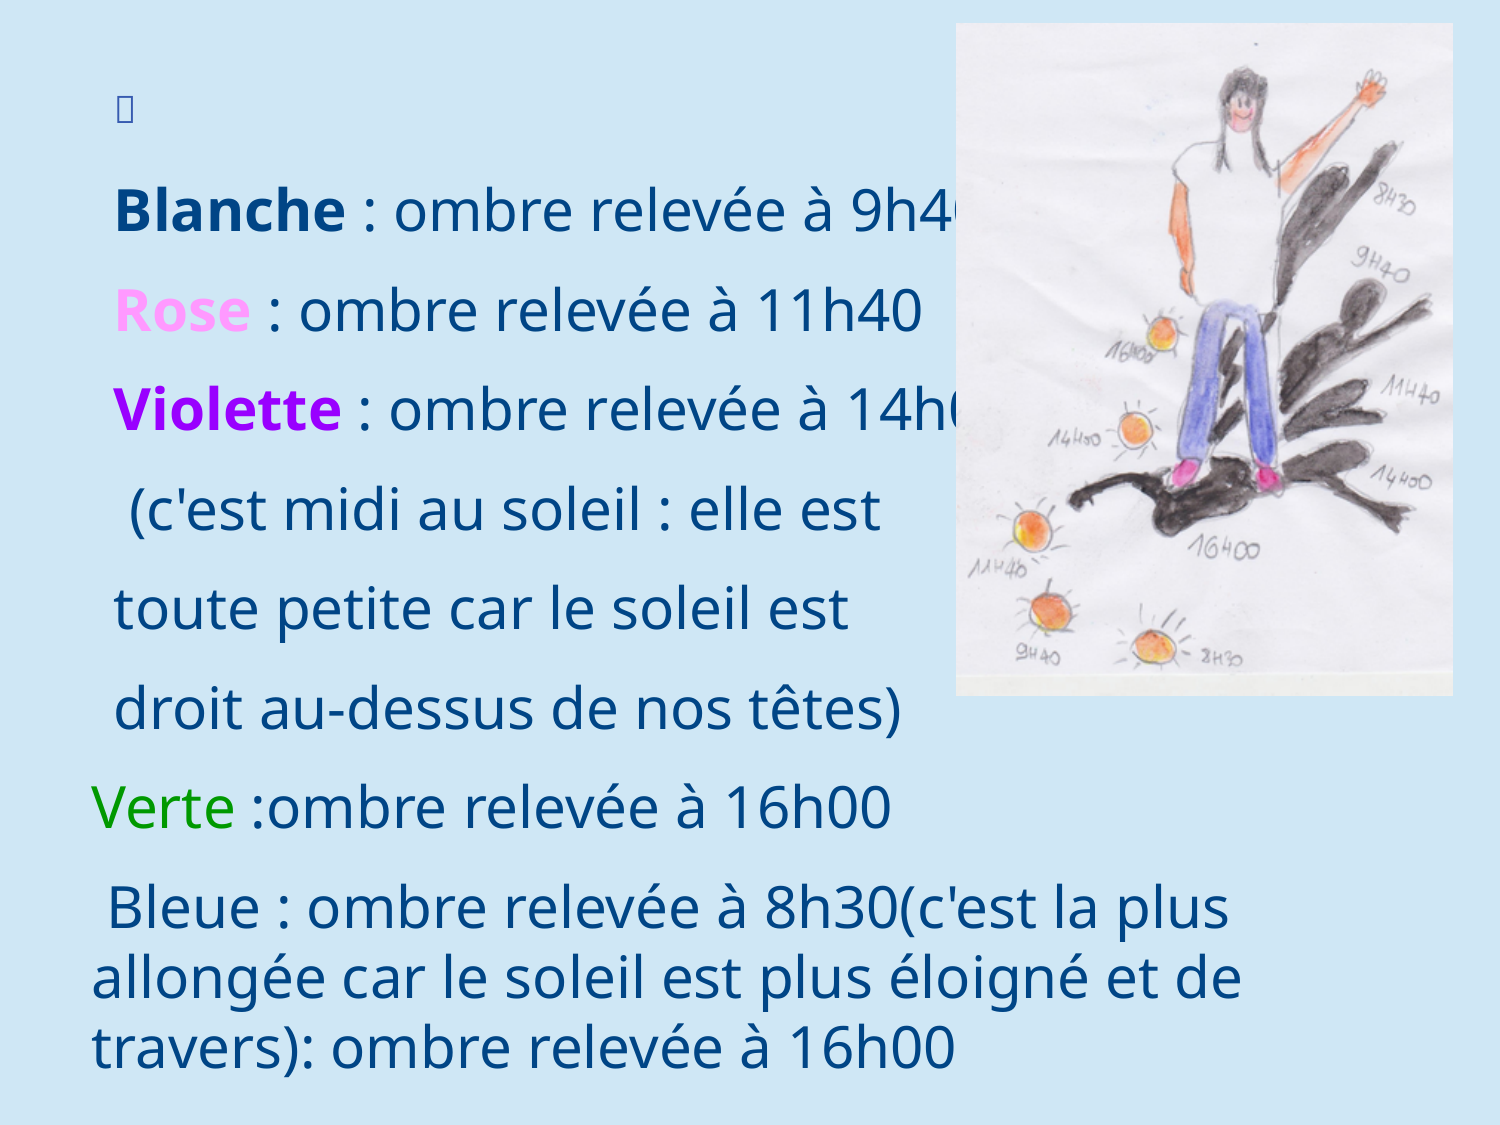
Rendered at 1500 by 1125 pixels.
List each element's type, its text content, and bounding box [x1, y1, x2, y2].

title [75, 45, 956, 233]
picture [956, 23, 1453, 696]
list Blanche : ombre relevée à 9h40 Rose : ombre relevée à 11h40 Violette : ombre relevée à 14h00 (c'est midi au soleil : elle est toute petite car le soleil est droit au-dessus de nos têtes) Verte :ombre relevée à 16h00 Bleue : ombre relevée à 8h30(c'est la plus allongée car le soleil est plus éloigné et de travers): ombre relevée à 16h00 [76, 66, 1436, 858]
